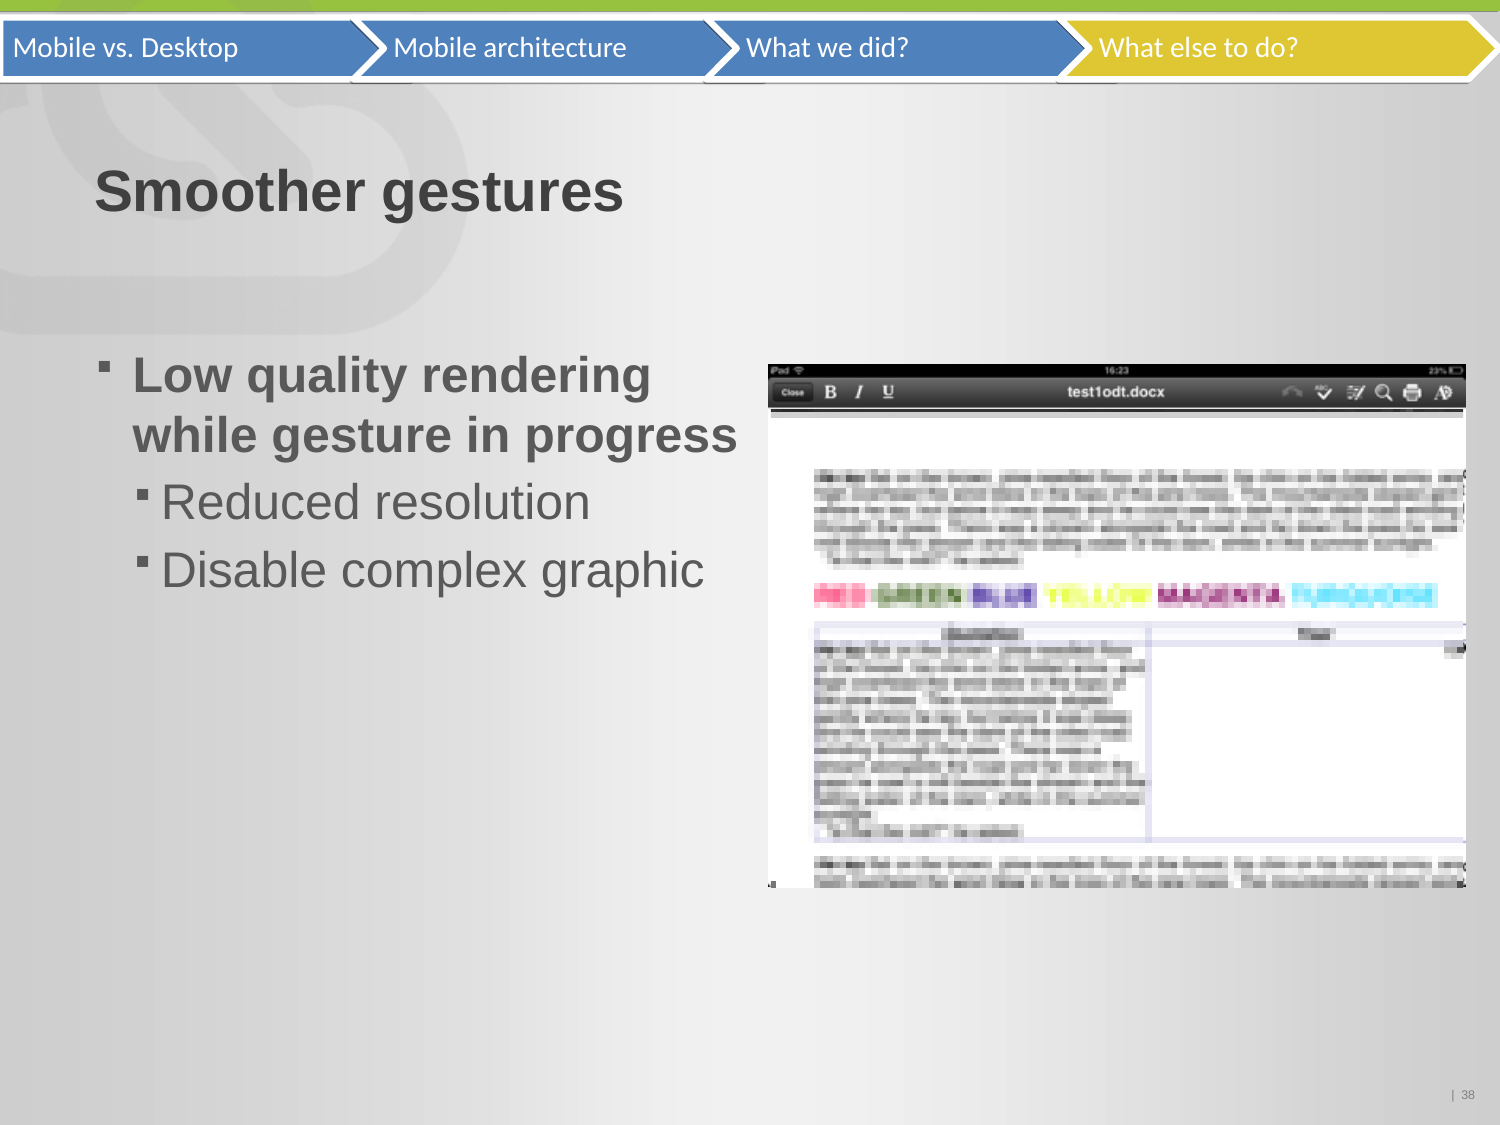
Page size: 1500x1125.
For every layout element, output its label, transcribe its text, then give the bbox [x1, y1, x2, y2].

text_box Mobile vs. Desktop [0, 17, 383, 80]
picture [0, 49, 1500, 1125]
list Low quality rendering while gesture in progress Reduced resolution Disable complex graphic [81, 334, 763, 1091]
list Smoother gestures [79, 146, 1388, 300]
picture [0, 0, 1500, 47]
text_box Mobile architecture [353, 17, 736, 80]
text_box What we did? [705, 17, 1088, 80]
text_box What else to do? [1058, 17, 1500, 80]
